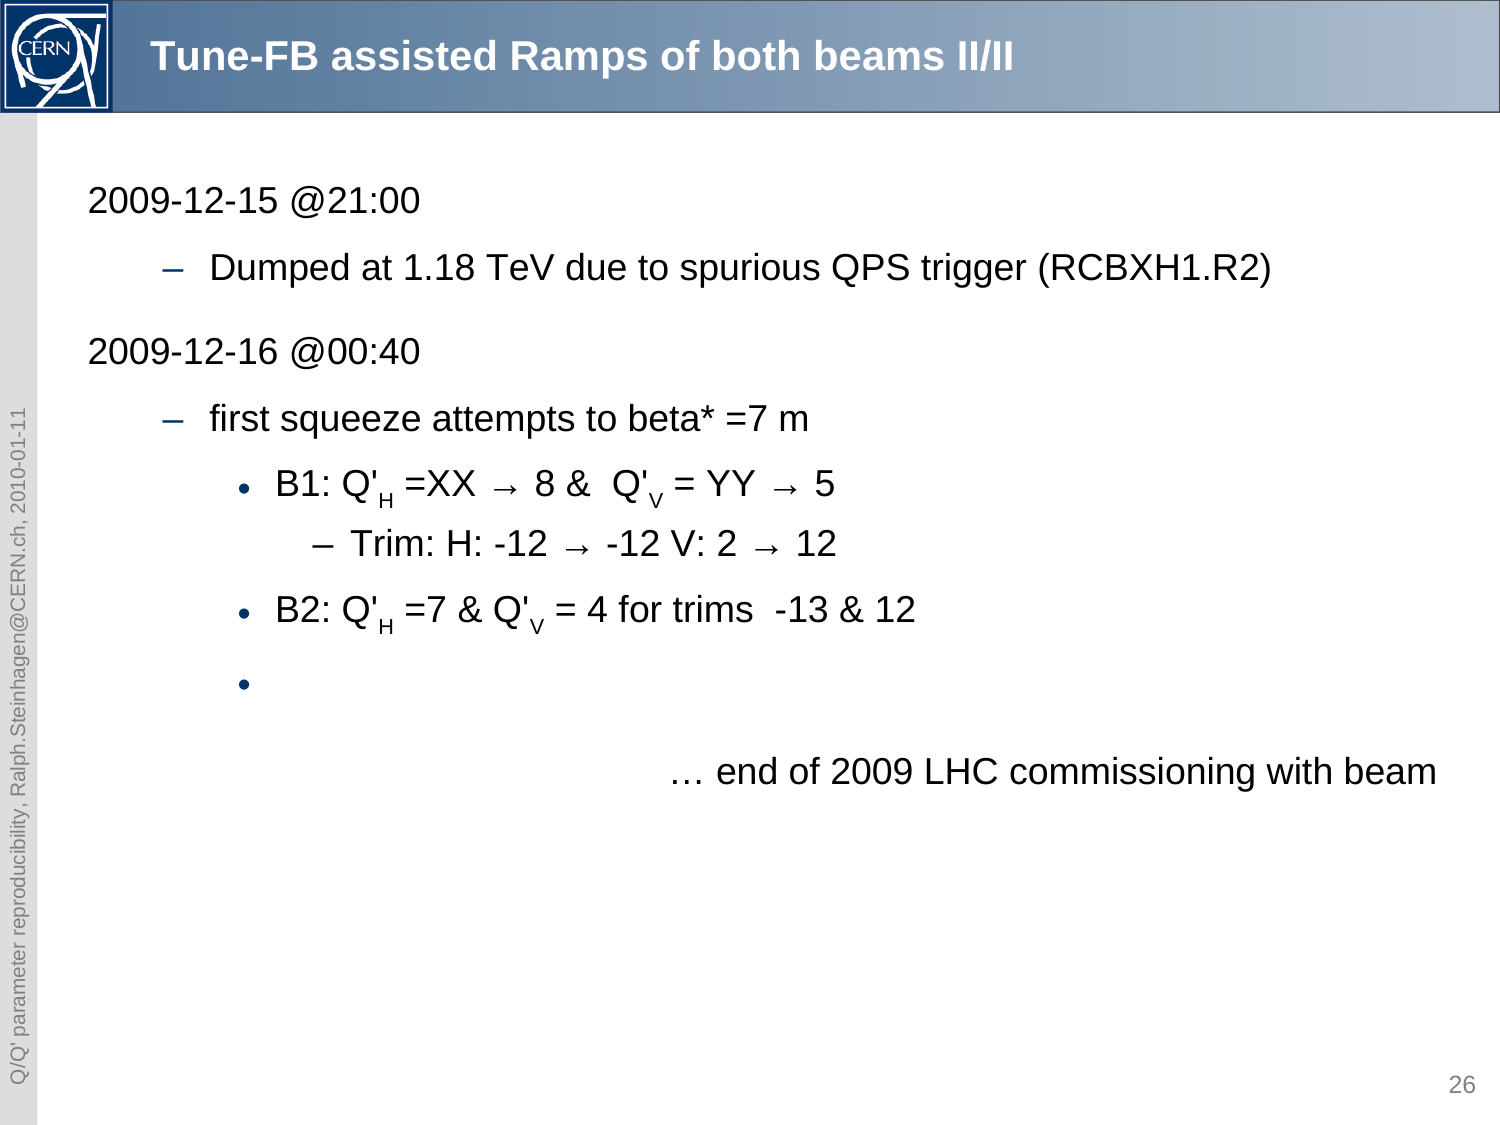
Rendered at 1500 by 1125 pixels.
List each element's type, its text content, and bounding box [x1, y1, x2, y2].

title Tune-FB assisted Ramps of both beams II/II [150, 7, 1201, 106]
picture [0, 0, 113, 113]
list 2009-12-15 @21:00 Dumped at 1.18 TeV due to spurious QPS trigger (RCBXH1.R2) 2009-12-16 @00:40 first squeeze attempts to beta* =7 m B1: Q'H =XX → 8 & Q'V = YY → 5 Trim: H: -12 → -12 V: 2 → 12 B2: Q'H =7 & Q'V = 4 for trims -13 & 12 … end of 2009 LHC commissioning with beam [87, 137, 1438, 1016]
